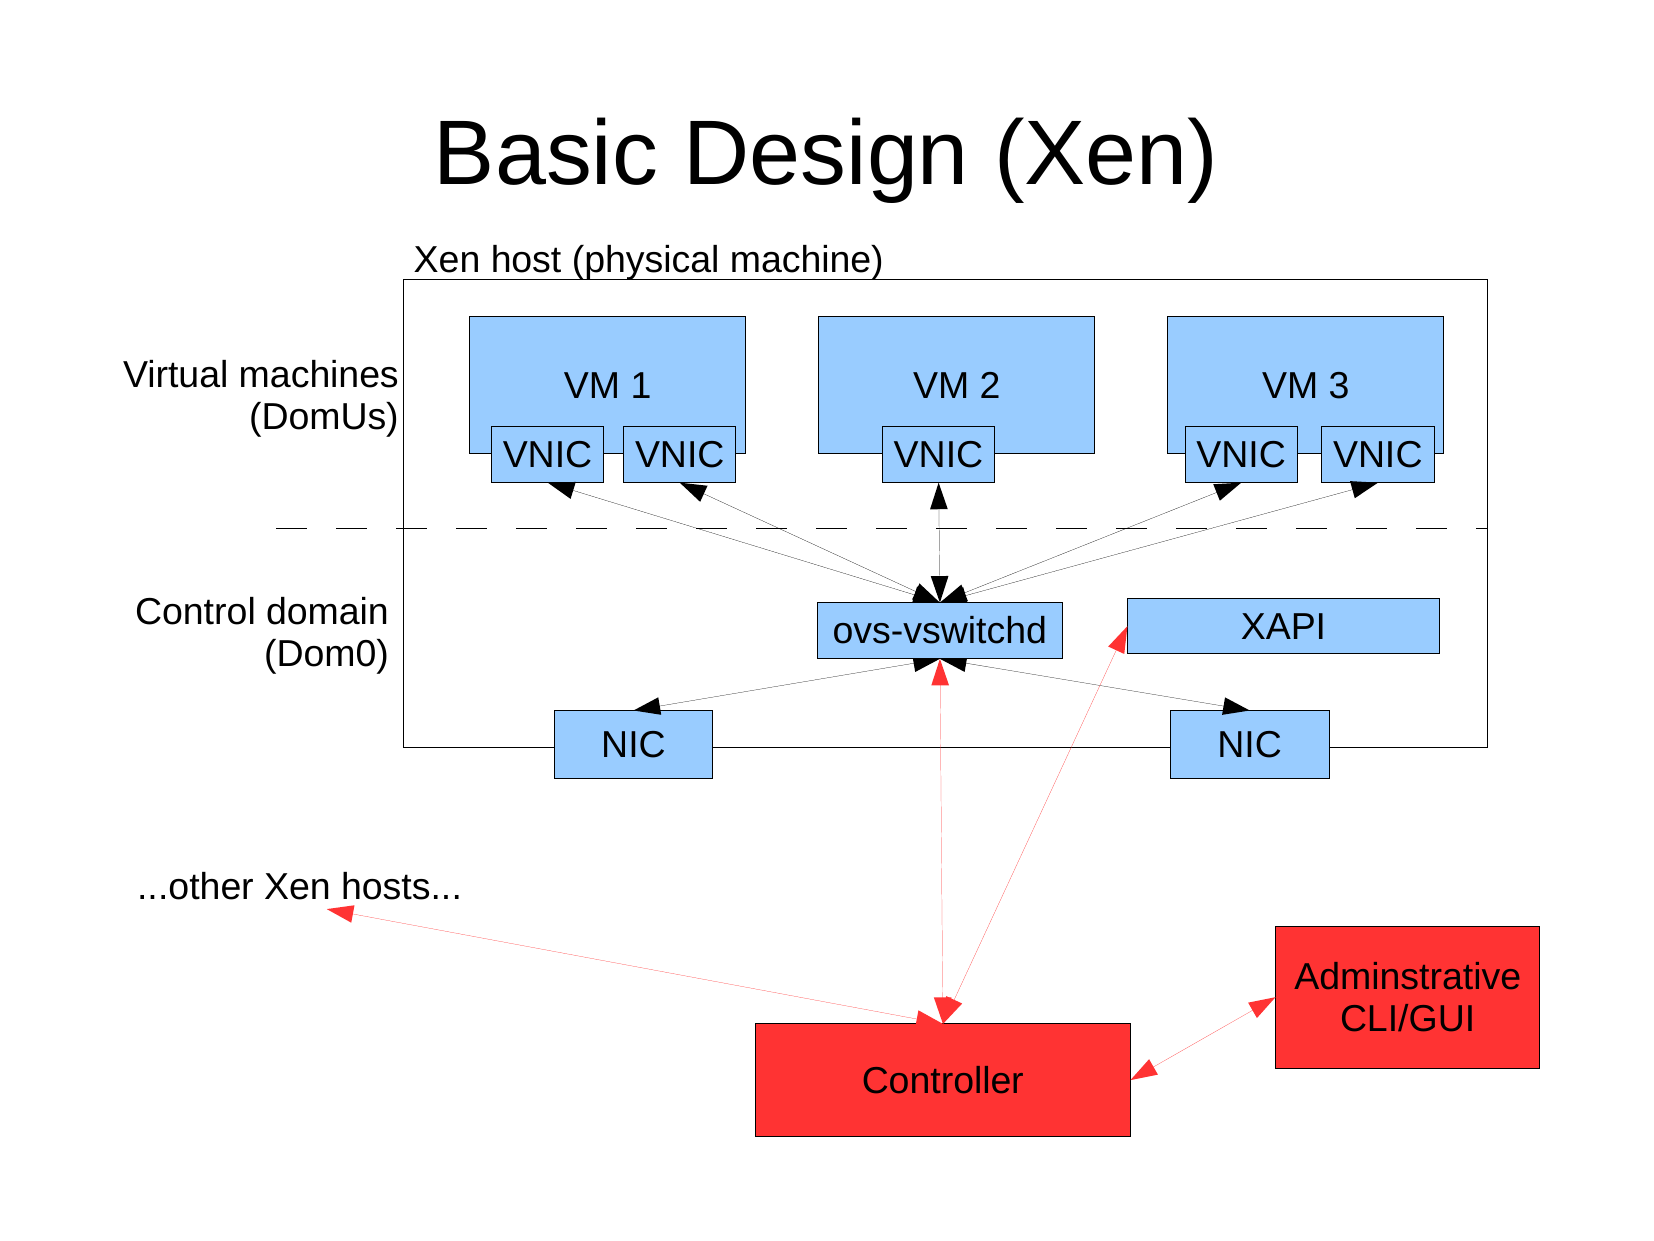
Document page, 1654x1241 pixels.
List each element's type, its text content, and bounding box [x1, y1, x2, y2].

title Basic Design (Xen) [82, 49, 1571, 257]
text_box VM 3 [1167, 316, 1444, 454]
text_box Control domain (Dom0) [120, 583, 404, 683]
text_box Controller [755, 1023, 1131, 1137]
text_box VNIC [882, 426, 995, 483]
text_box ovs-vswitchd [817, 602, 1063, 659]
text_box ...other Xen hosts... [122, 857, 477, 915]
text_box NIC [1170, 710, 1330, 779]
text_box VM 1 [469, 316, 746, 454]
text_box VM 2 [818, 316, 1095, 454]
text_box VNIC [491, 426, 604, 483]
text_box XAPI [1127, 598, 1440, 654]
text_box NIC [554, 710, 713, 779]
text_box VNIC [1321, 426, 1435, 483]
text_box Adminstrative CLI/GUI [1275, 926, 1540, 1069]
text_box Virtual machines (DomUs) [108, 346, 414, 446]
text_box VNIC [1185, 426, 1298, 483]
text_box Xen host (physical machine) [398, 231, 898, 288]
text_box VNIC [623, 426, 736, 483]
